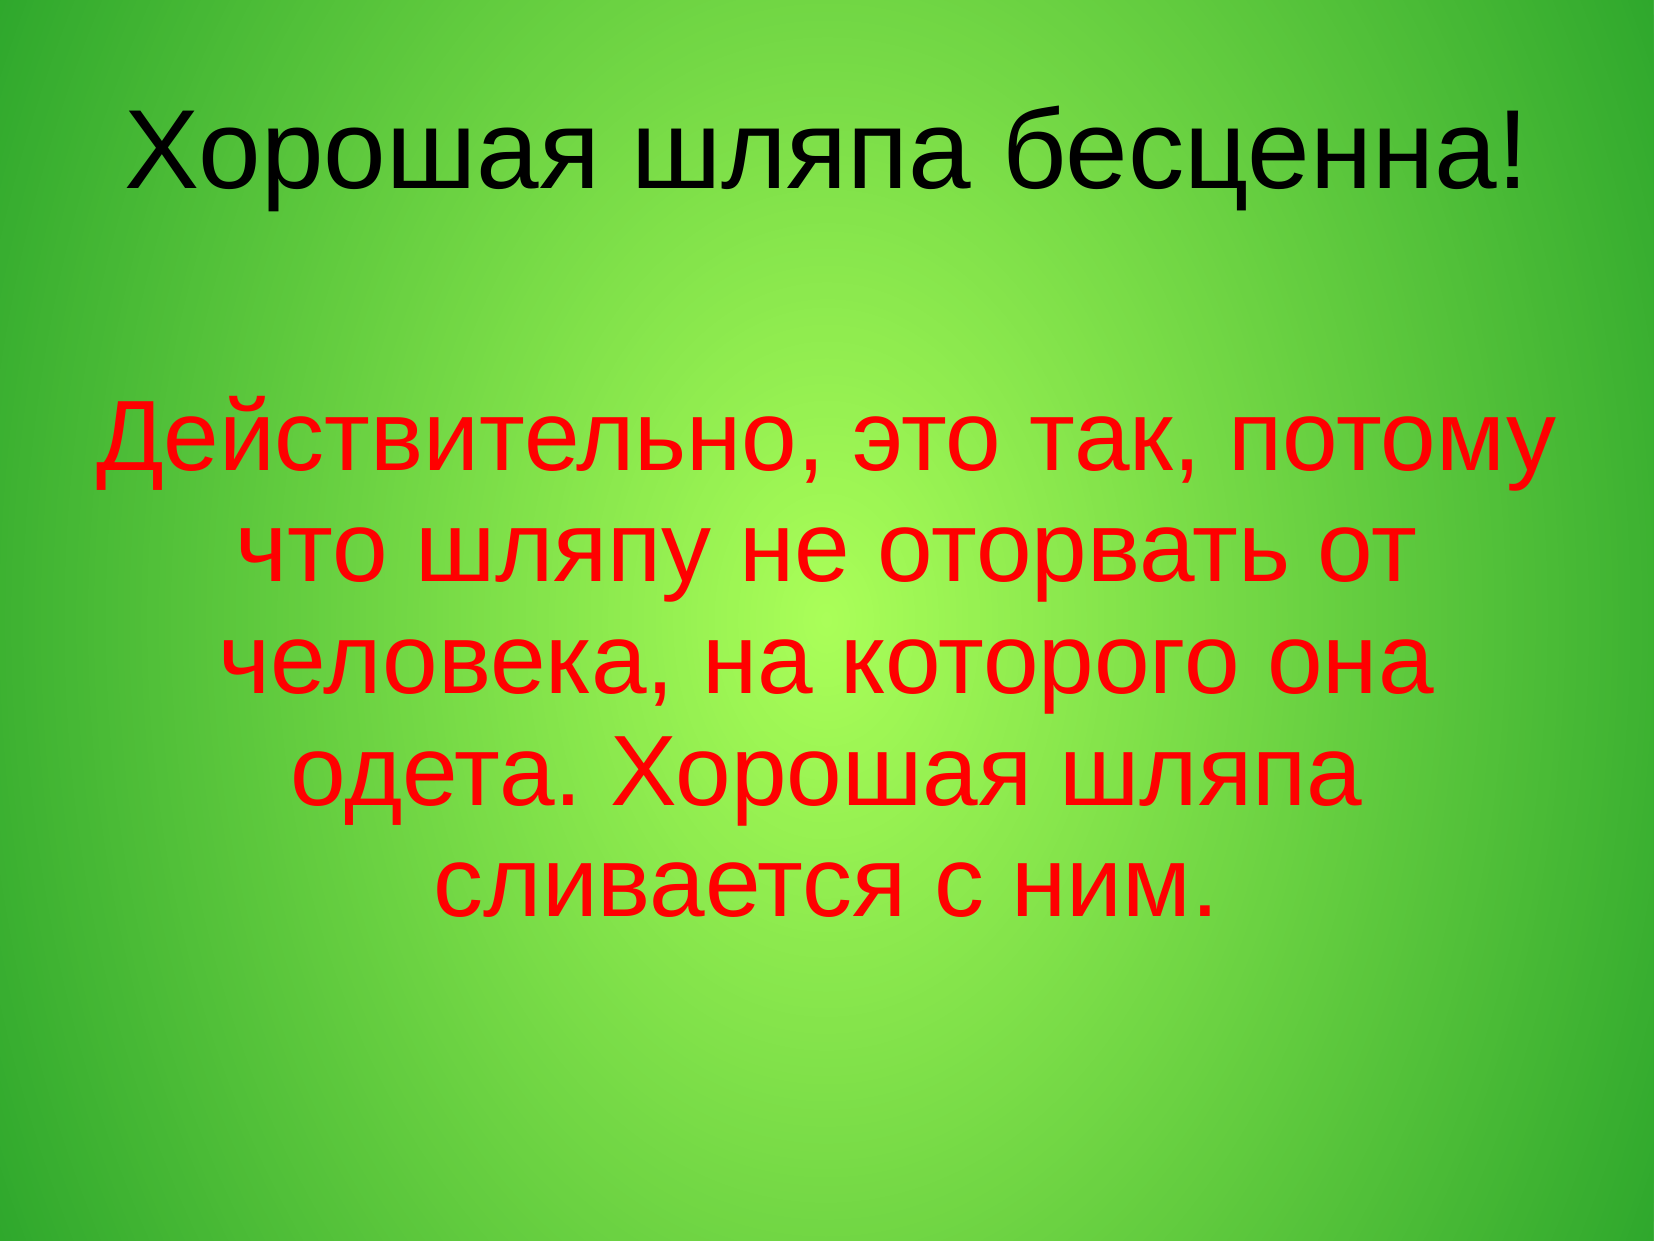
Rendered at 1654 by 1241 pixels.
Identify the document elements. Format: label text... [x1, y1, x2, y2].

title Хорошая шляпа бесценна! [82, 47, 1571, 252]
subtitle Действительно, это так, потому что шляпу не оторвать от человека, на которого она одета. Хорошая шляпа сливается с ним. [82, 299, 1571, 1019]
